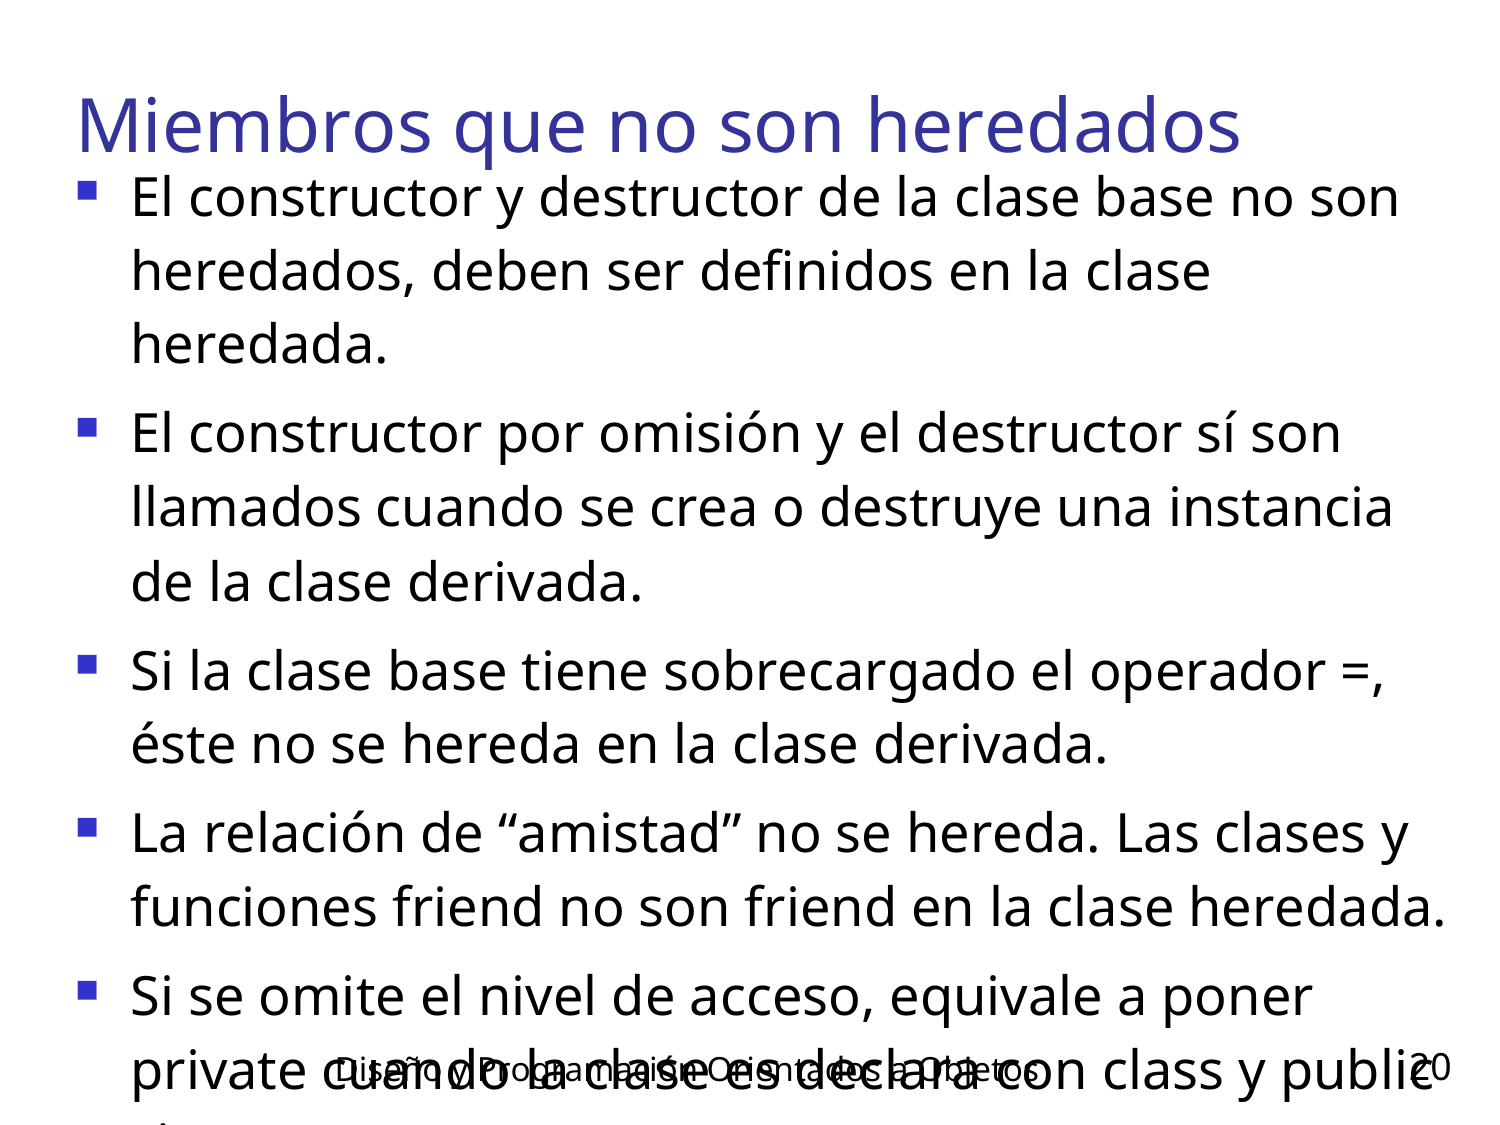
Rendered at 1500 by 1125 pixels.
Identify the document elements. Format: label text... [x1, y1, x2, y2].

title Miembros que no son heredados [75, 45, 1466, 193]
list El constructor y destructor de la clase base no son heredados, deben ser definidos en la clase heredada. El constructor por omisión y el destructor sí son llamados cuando se crea o destruye una instancia de la clase derivada. Si la clase base tiene sobrecargado el operador =, éste no se hereda en la clase derivada. La relación de “amistad” no se hereda. Las clases y funciones friend no son friend en la clase heredada. Si se omite el nivel de acceso, equivale a poner private cuando la clase es declara con class y public si usamos struct. [75, 157, 1462, 1065]
